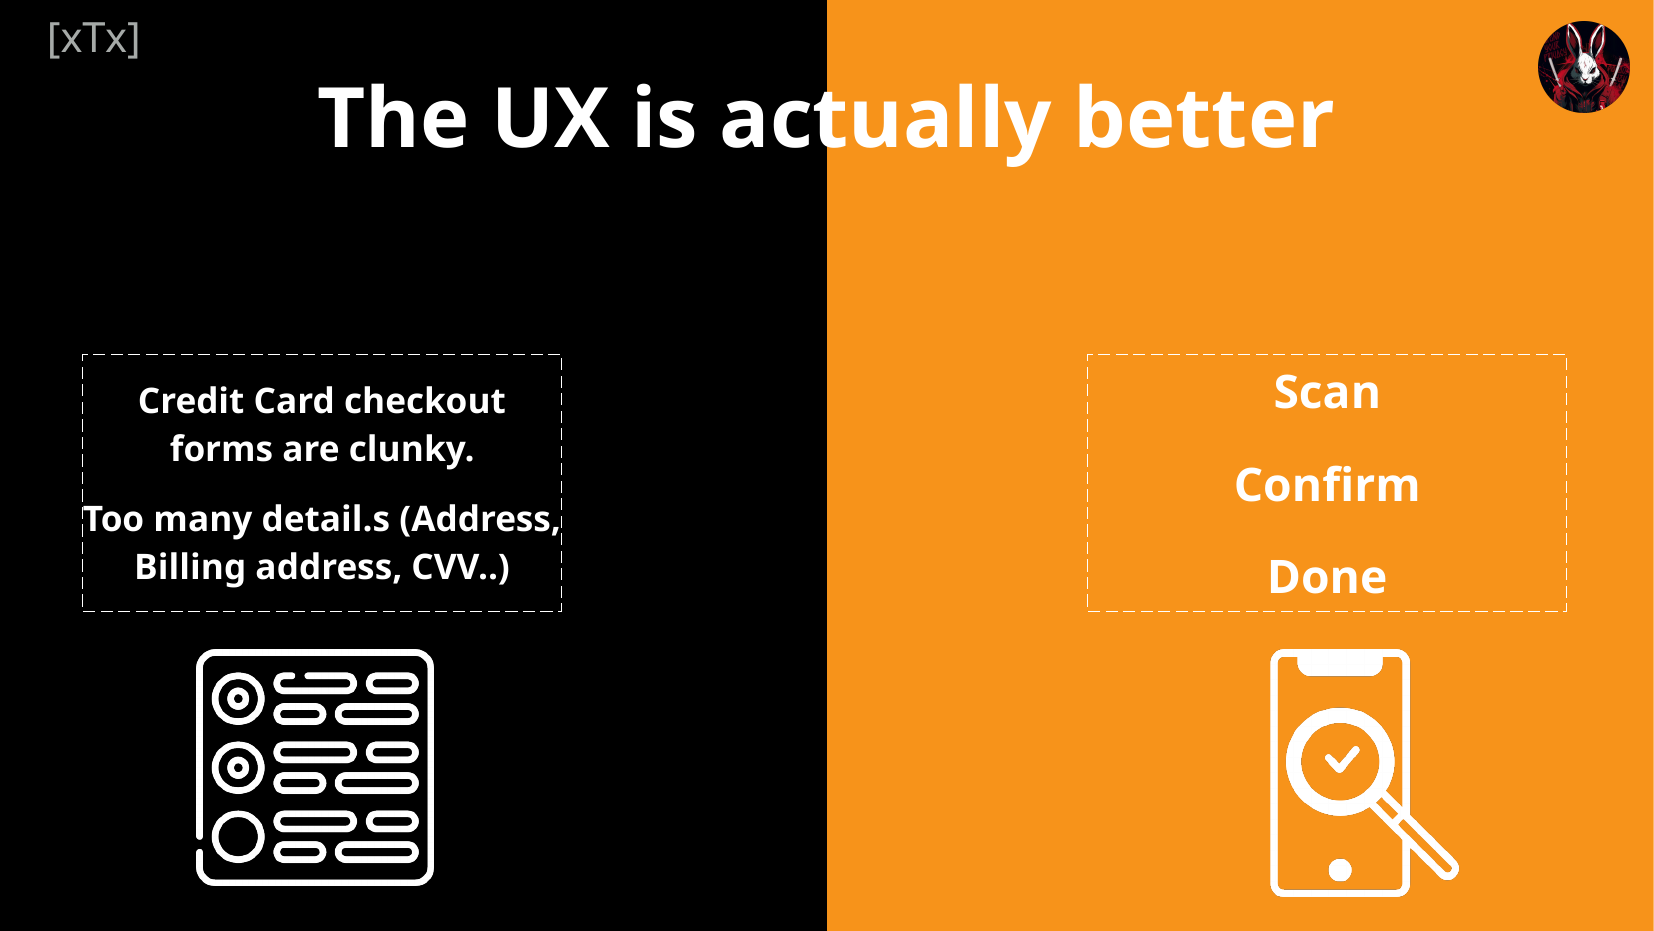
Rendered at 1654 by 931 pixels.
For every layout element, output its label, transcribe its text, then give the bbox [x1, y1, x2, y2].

text_box [xTx] [0, 0, 188, 76]
list Scan Confirm Done [1087, 354, 1567, 612]
list Credit Card checkout forms are clunky. Too many detail.s (Address, Billing address, CVV..) [82, 354, 562, 612]
picture [0, 0, 1654, 931]
title The UX is actually better [82, 43, 1571, 187]
